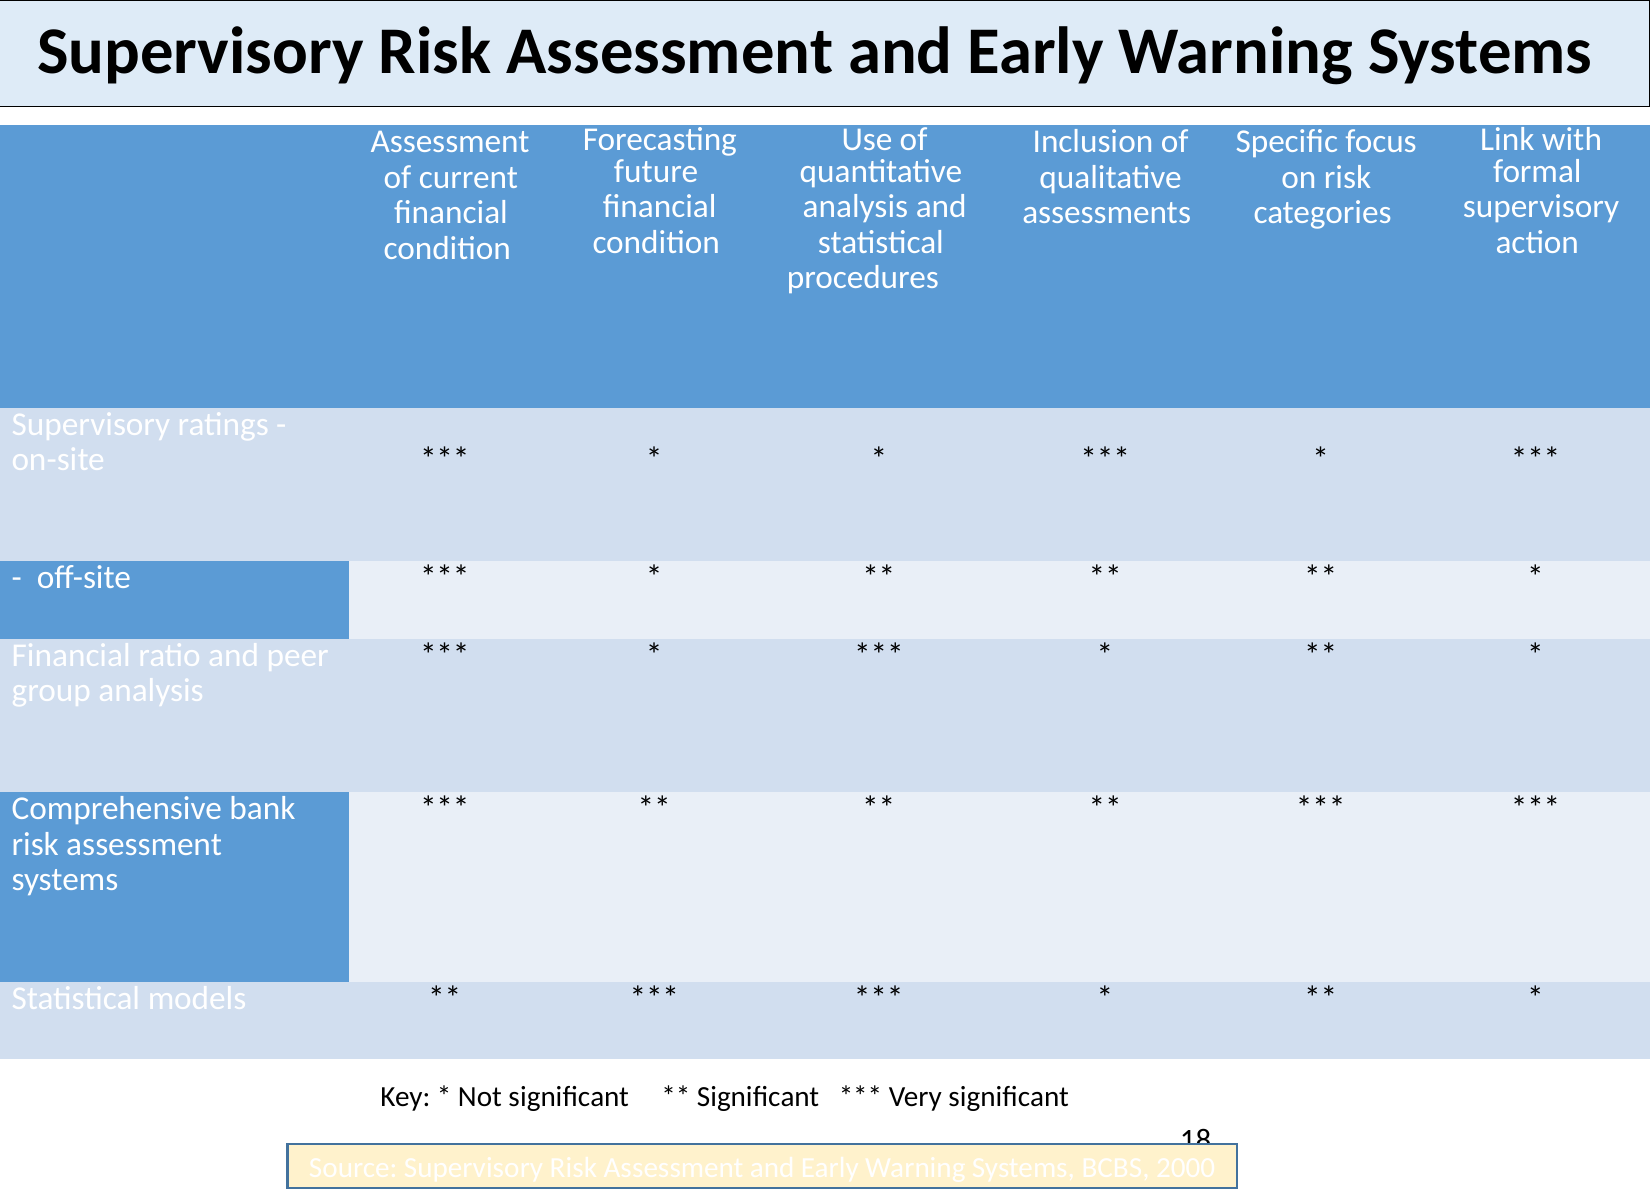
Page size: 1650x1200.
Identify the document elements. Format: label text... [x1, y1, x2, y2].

table_cell *** [349, 561, 547, 639]
table_cell * [997, 982, 1220, 1059]
table_cell Statistical models [0, 982, 349, 1059]
table_cell *** [997, 408, 1220, 561]
table_header Link with formal supervisory action [1428, 125, 1650, 408]
table_header Specific focus on risk categories [1220, 125, 1428, 408]
table_cell *** [349, 639, 547, 792]
text_box Key: * Not significant ** Significant *** Very significant [337, 1076, 1200, 1112]
table_cell Supervisory ratings - on-site [0, 408, 349, 561]
table_cell * [1428, 561, 1650, 639]
table_cell *** [769, 982, 997, 1059]
table_header Assessment of current financial condition [349, 125, 547, 408]
table_header Use of quantitative analysis and statistical procedures [769, 125, 997, 408]
table_cell * [997, 639, 1220, 792]
table_cell Comprehensive bank risk assessment systems [0, 792, 349, 982]
table_header [0, 125, 349, 408]
table_cell ** [769, 792, 997, 982]
table_cell * [769, 408, 997, 561]
table_cell ** [1220, 982, 1428, 1059]
table_cell *** [547, 982, 769, 1059]
table_cell * [547, 408, 769, 561]
table_cell - off-site [0, 561, 349, 639]
table_header Inclusion of qualitative assessments [997, 125, 1220, 408]
table_cell ** [547, 792, 769, 982]
table_cell ** [997, 561, 1220, 639]
table_cell *** [1428, 792, 1650, 982]
text_box Source: Supervisory Risk Assessment and Early Warning Systems, BCBS, 2000 [287, 1144, 1238, 1189]
table_cell ** [349, 982, 547, 1059]
table_cell * [547, 639, 769, 792]
table_cell ** [997, 792, 1220, 982]
table_cell * [1428, 639, 1650, 792]
table_cell *** [1220, 792, 1428, 982]
table_cell Financial ratio and peer group analysis [0, 639, 349, 792]
slide_number <numéro> [1165, 1112, 1537, 1177]
table_cell ** [769, 561, 997, 639]
table_header Forecasting future financial condition [547, 125, 769, 408]
table_cell ** [1220, 561, 1428, 639]
table_cell * [1220, 408, 1428, 561]
table_cell *** [769, 639, 997, 792]
table_cell *** [349, 408, 547, 561]
table_cell ** [1220, 639, 1428, 792]
table_cell * [1428, 982, 1650, 1059]
table_cell * [547, 561, 769, 639]
title Supervisory Risk Assessment and Early Warning Systems [0, 0, 1650, 107]
table_cell *** [1428, 408, 1650, 561]
table_cell *** [349, 792, 547, 982]
